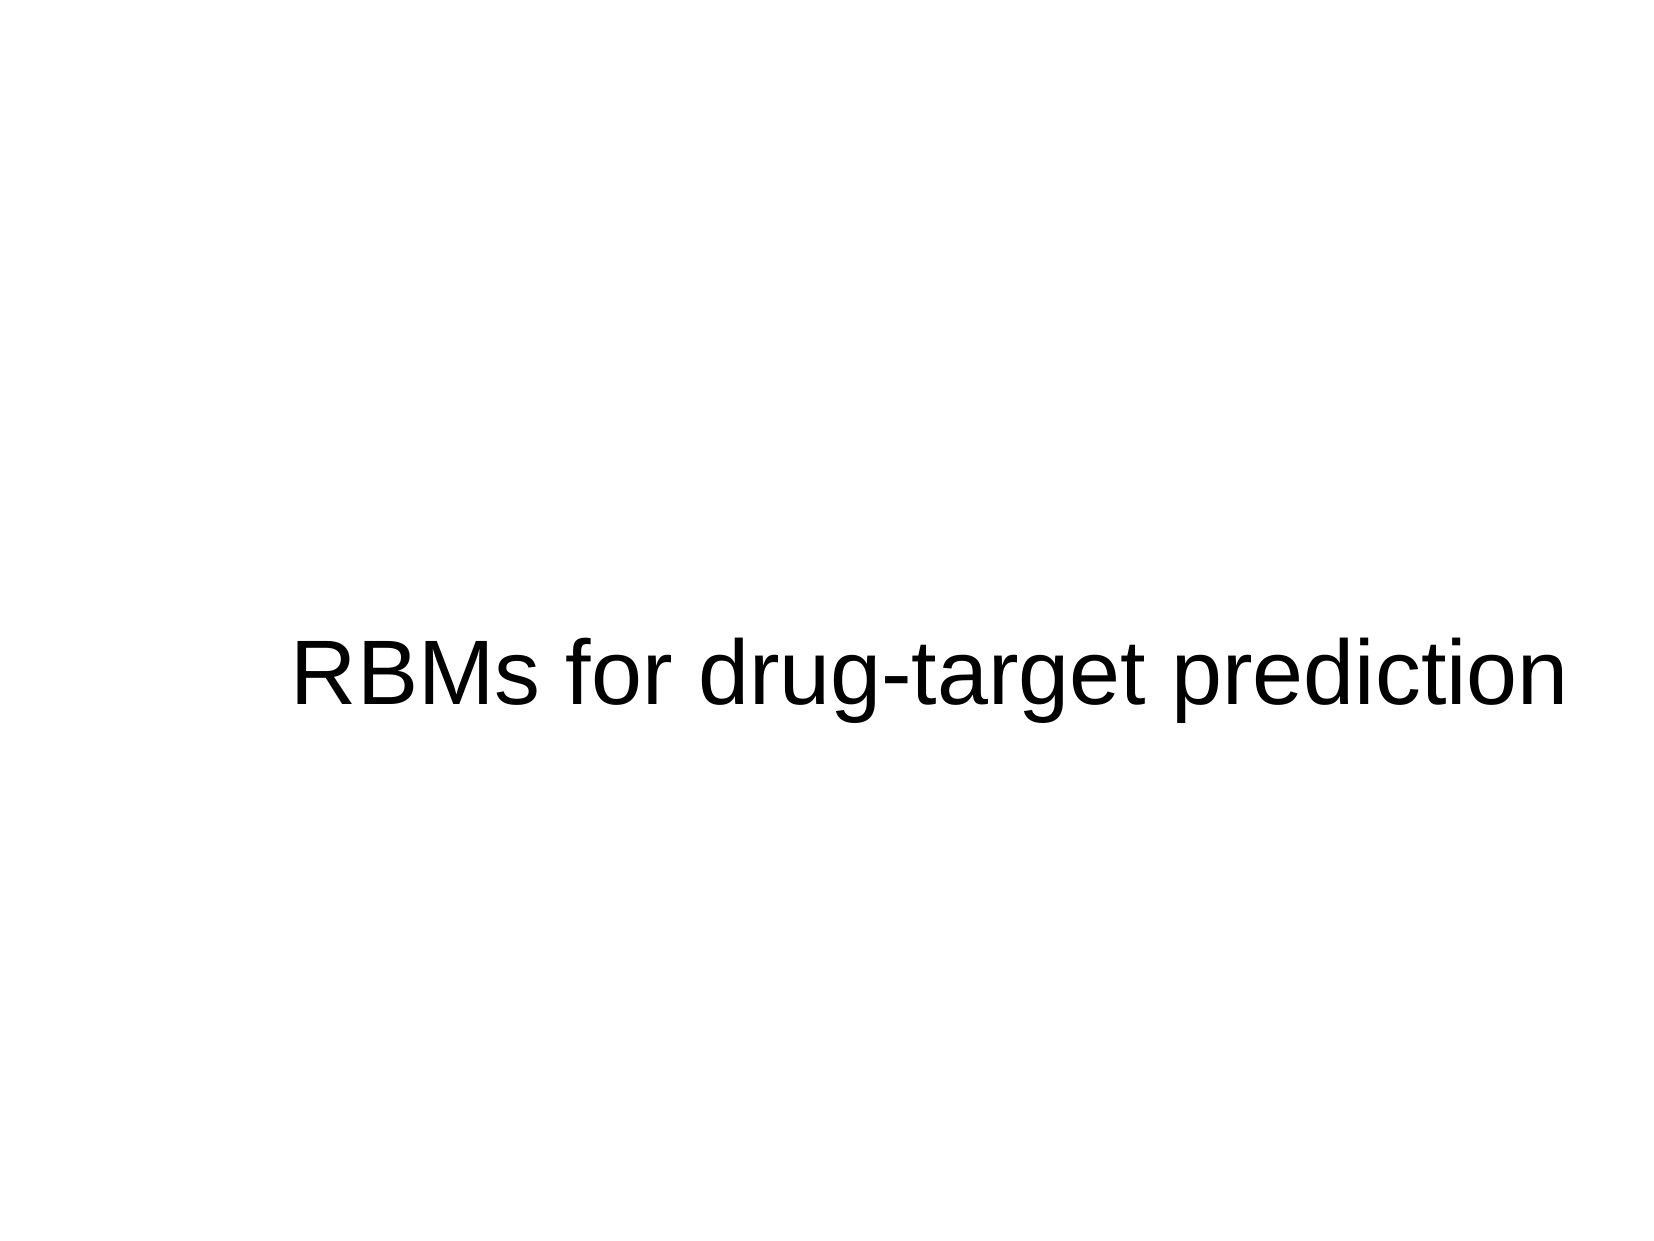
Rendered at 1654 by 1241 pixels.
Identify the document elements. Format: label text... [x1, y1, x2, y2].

title RBMs for drug-target prediction [82, 569, 1571, 777]
